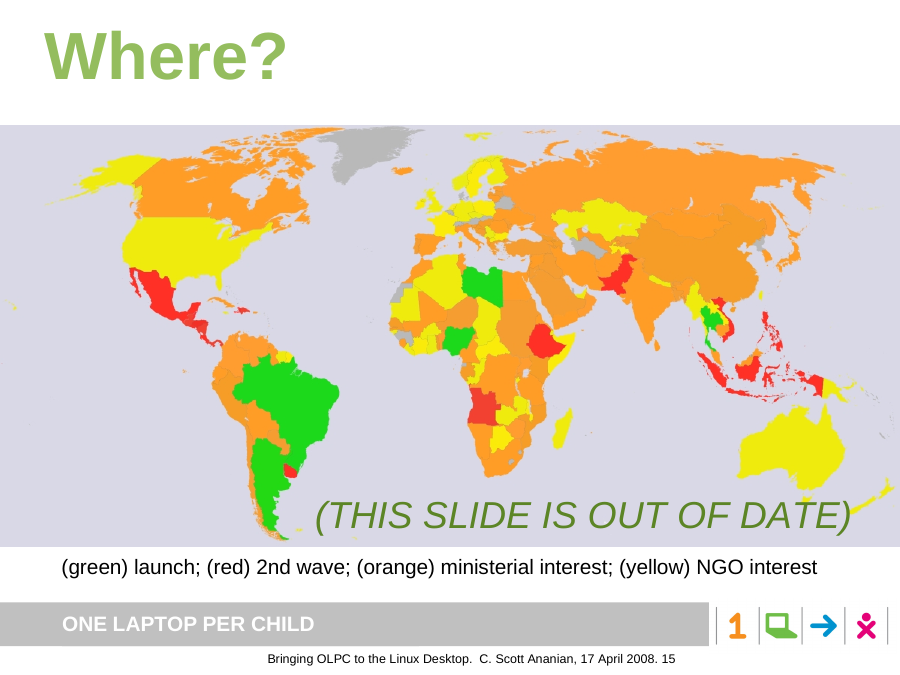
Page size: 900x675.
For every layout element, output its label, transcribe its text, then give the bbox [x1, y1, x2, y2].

title Where? [44, 0, 863, 113]
text_box (THIS SLIDE IS OUT OF DATE) [300, 487, 868, 545]
text_box (green) launch; (red) 2nd wave; (orange) ministerial interest; (yellow) NGO interest [46, 547, 833, 587]
picture [709, 598, 897, 654]
picture [0, 125, 900, 547]
